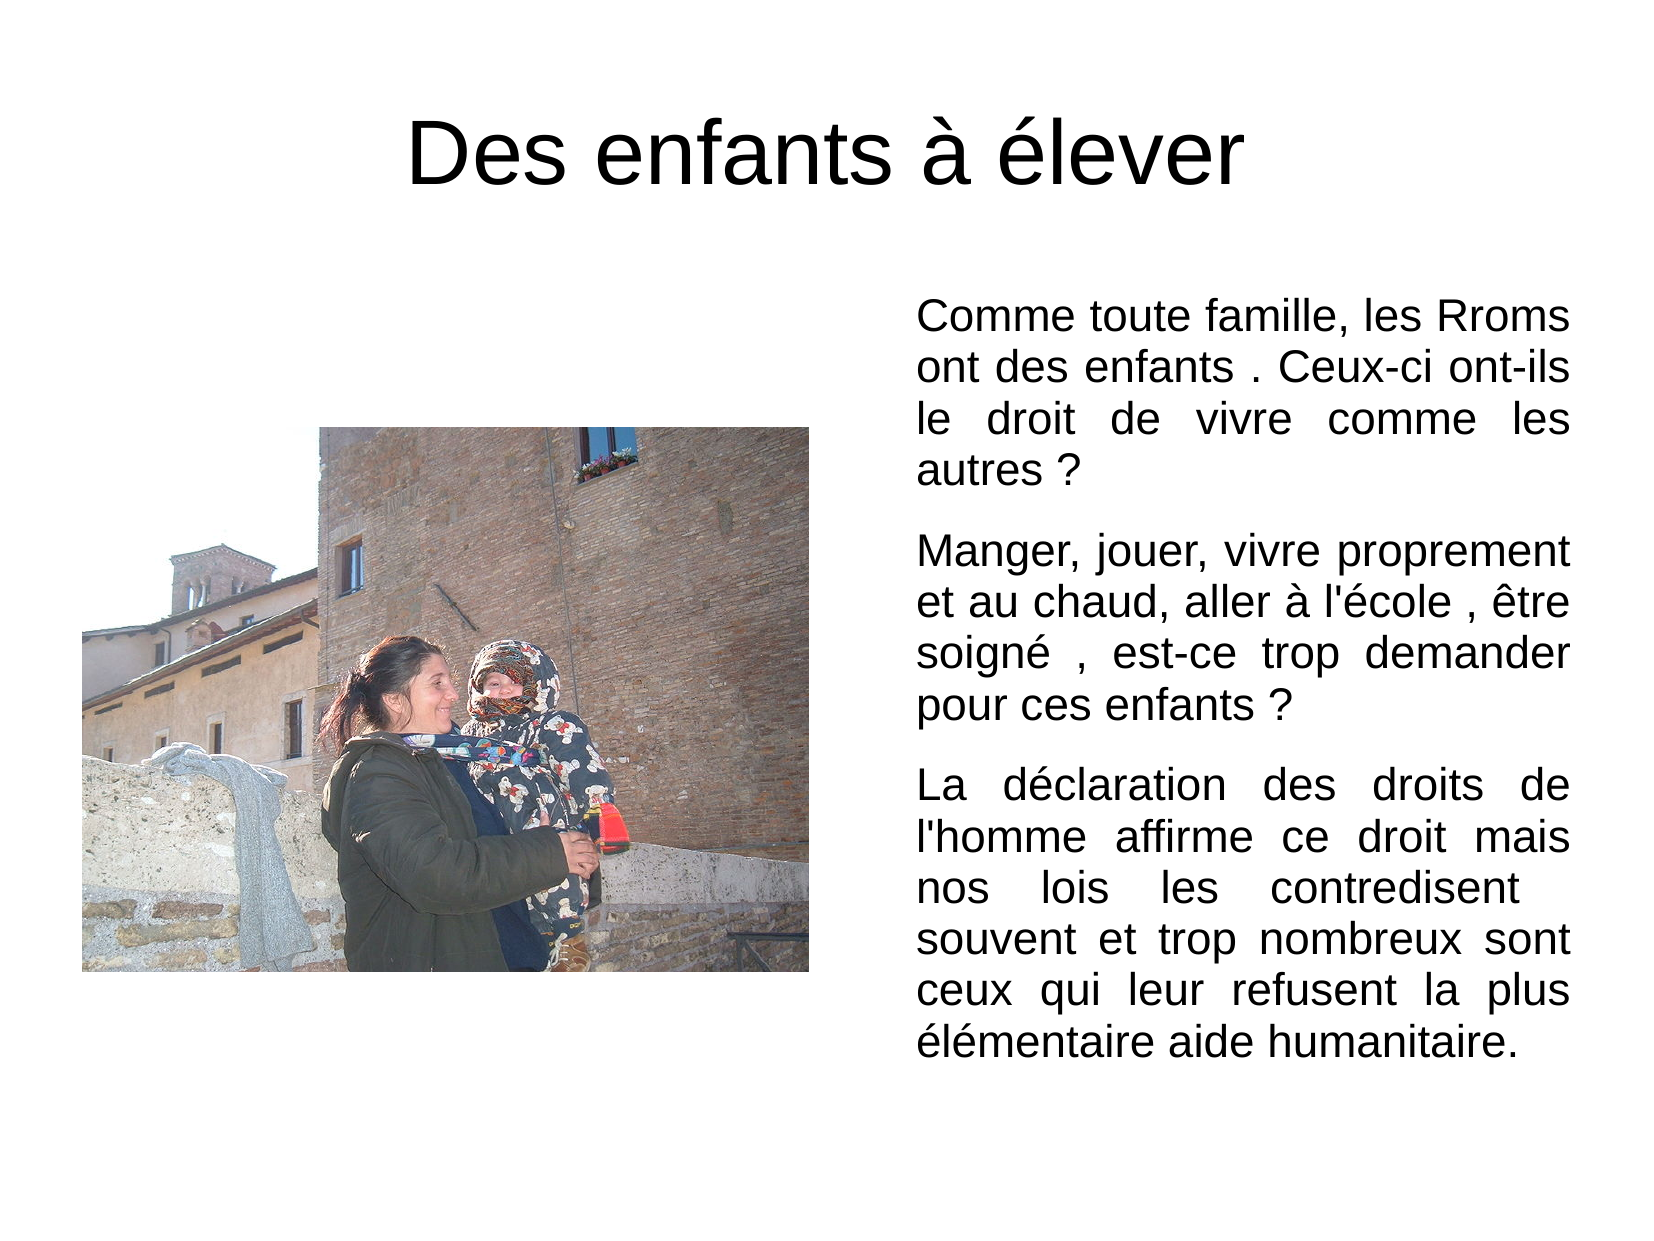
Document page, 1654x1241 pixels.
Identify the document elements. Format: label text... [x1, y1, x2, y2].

list Comme toute famille, les Rroms ont des enfants . Ceux-ci ont-ils le droit de vivre comme les autres ? Manger, jouer, vivre proprement et au chaud, aller à l'école , être soigné , est-ce trop demander pour ces enfants ? La déclaration des droits de l'homme affirme ce droit mais nos lois les contredisent souvent et trop nombreux sont ceux qui leur refusent la plus élémentaire aide humanitaire. [845, 290, 1572, 1109]
title Des enfants à élever [82, 56, 1571, 250]
picture [82, 427, 809, 972]
